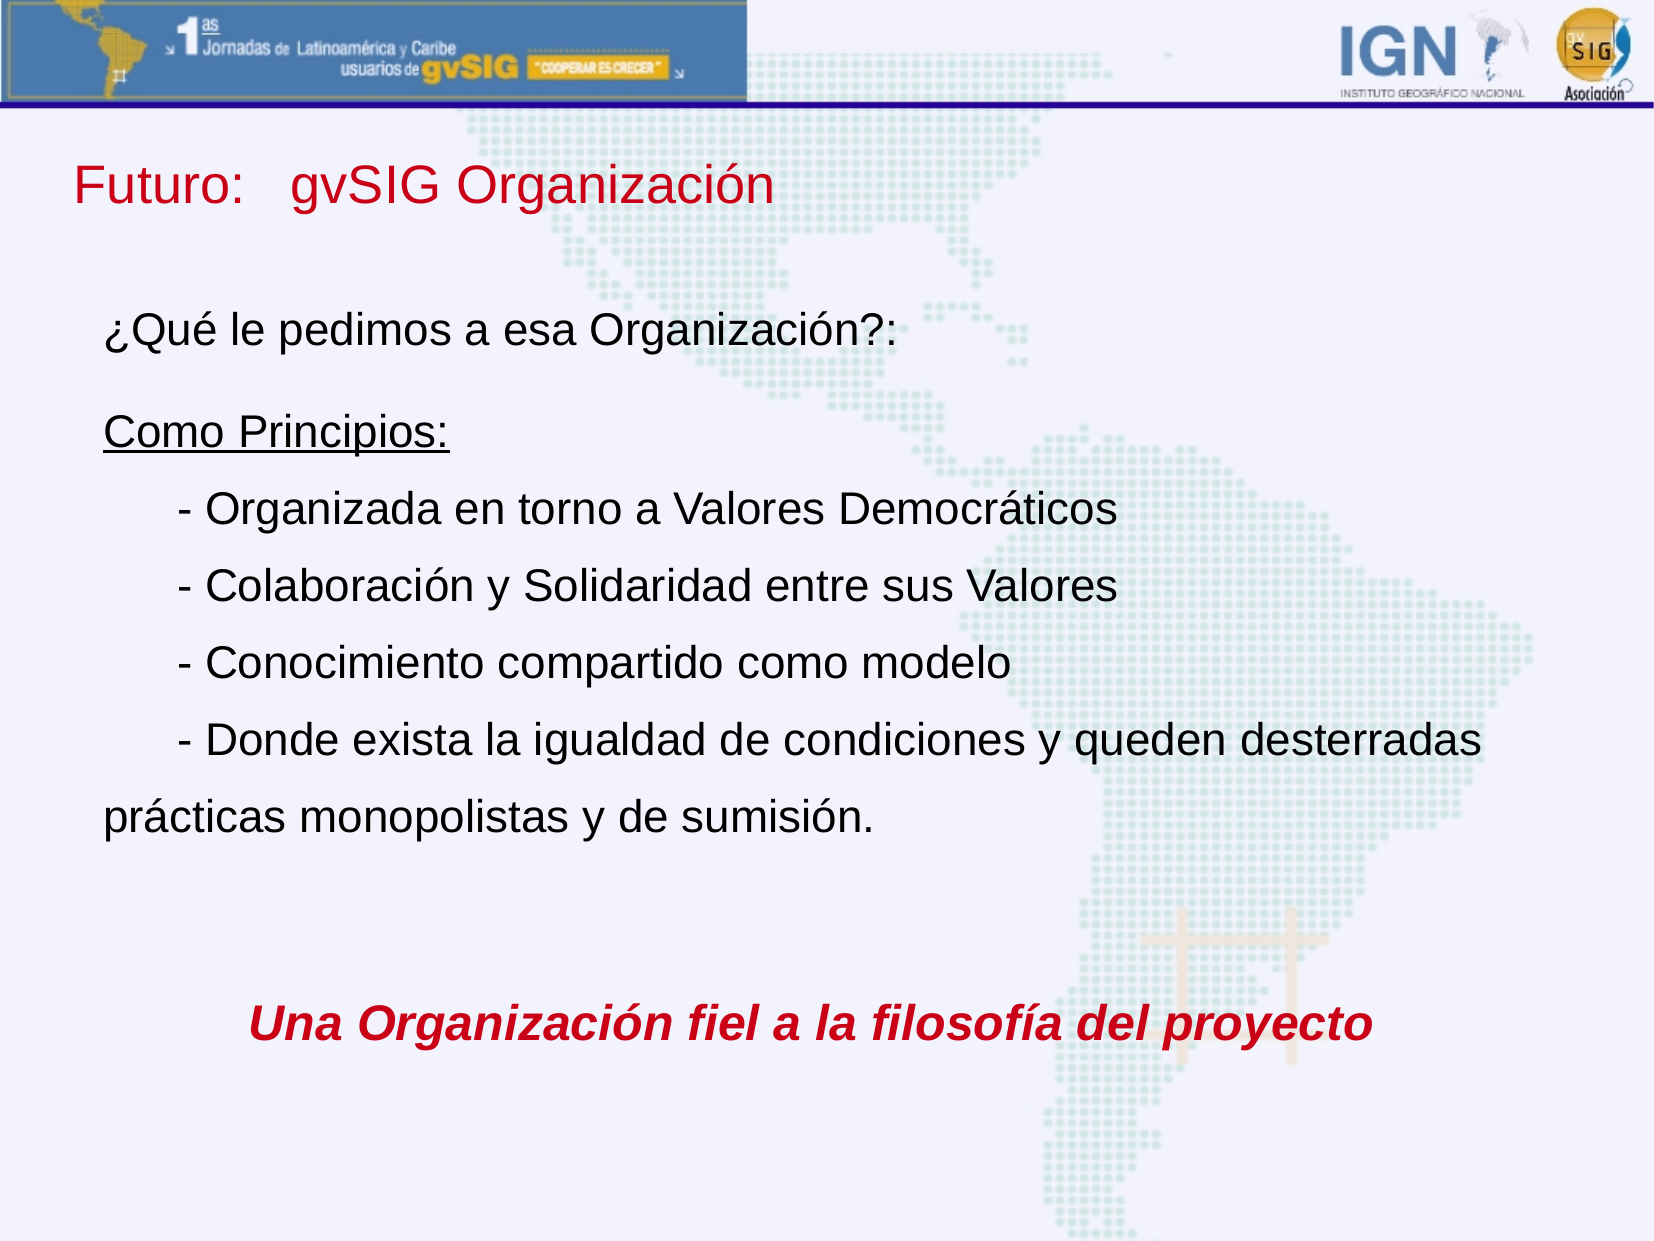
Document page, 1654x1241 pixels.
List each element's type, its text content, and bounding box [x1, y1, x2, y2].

text_box Futuro: gvSIG Organización [59, 147, 975, 230]
picture [0, 0, 1654, 1241]
text_box ¿Qué le pedimos a esa Organización?: Como Principios: - Organizada en torno a Valores Democráticos - Colaboración y Solidaridad entre sus Valores - Conocimiento compartido como modelo - Donde exista la igualdad de condiciones y queden desterradas prácticas monopolistas y de sumisión. Una Organización fiel a la filosofía del proyecto [88, 236, 1536, 1059]
